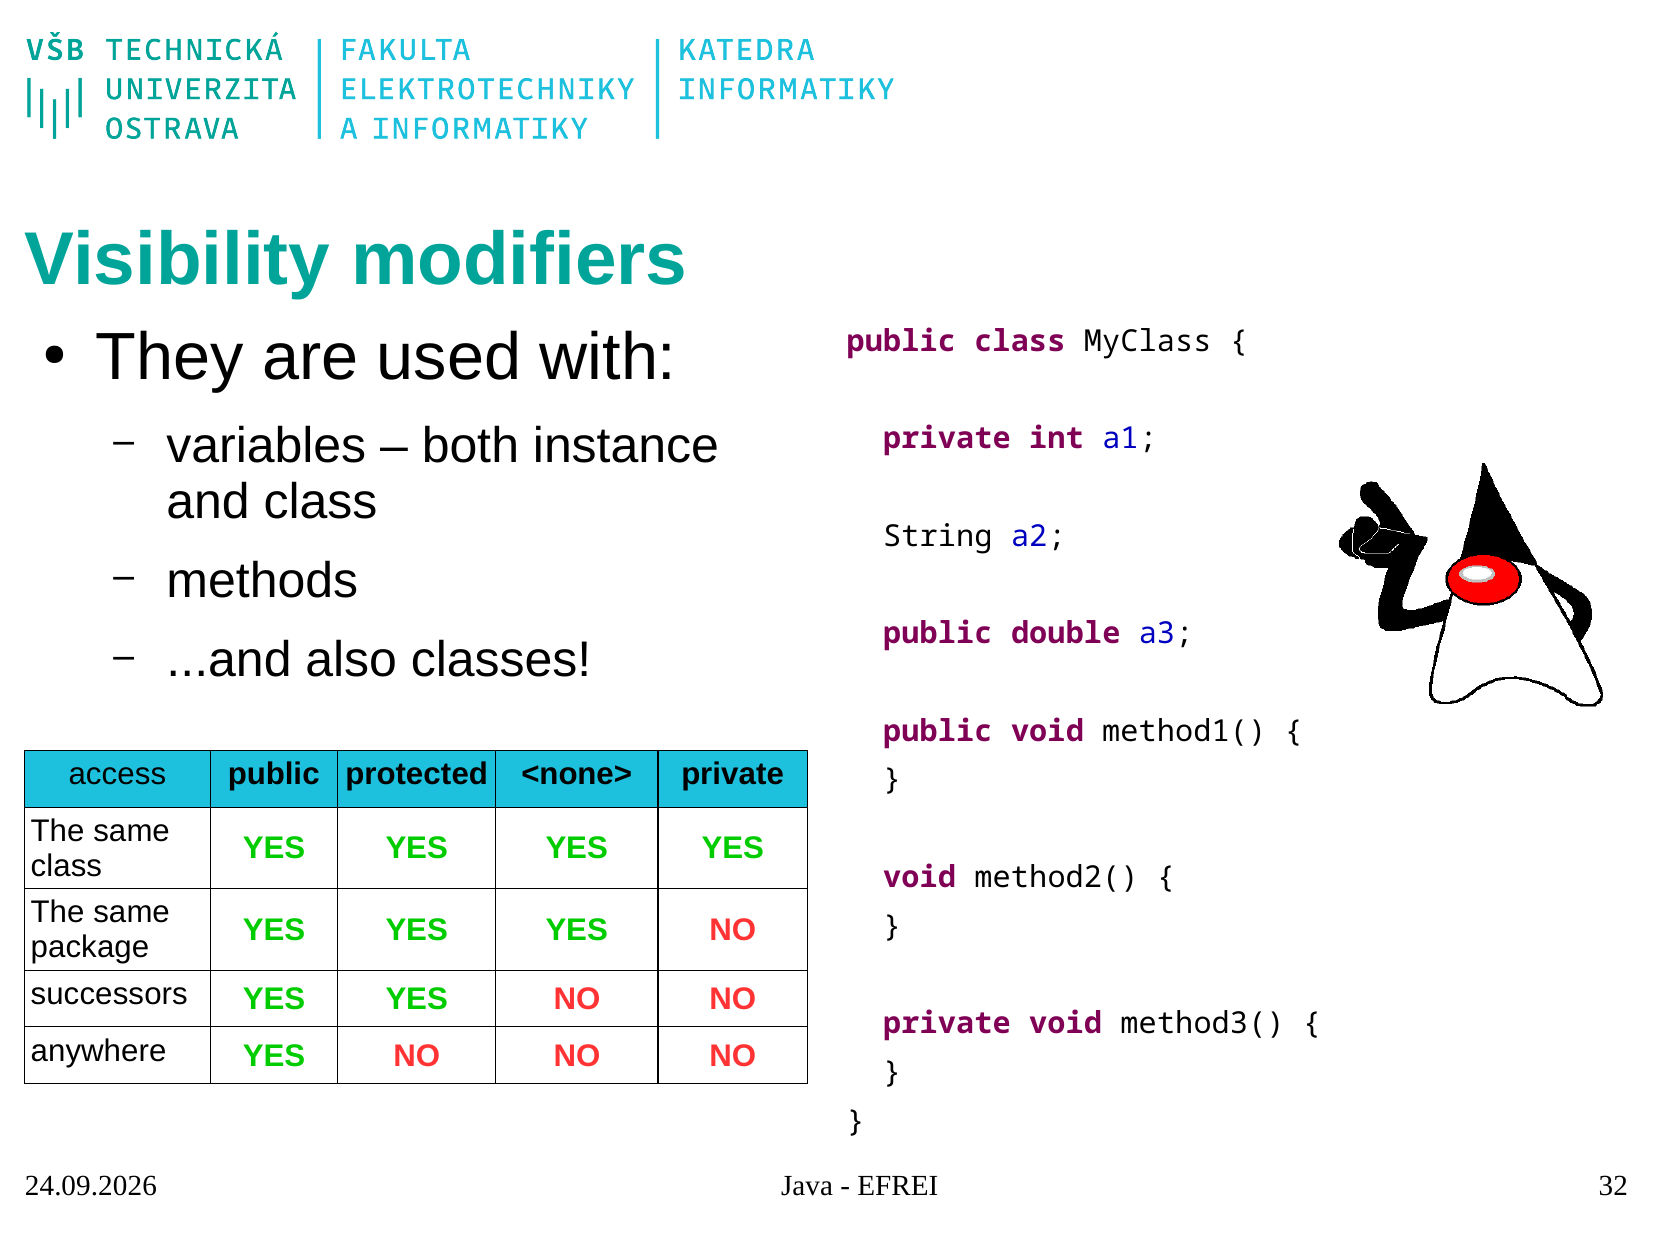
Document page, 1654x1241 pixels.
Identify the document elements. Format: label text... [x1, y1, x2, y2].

table_cell YES [338, 971, 495, 1026]
table_header access [25, 751, 210, 807]
table_cell anywhere [25, 1027, 210, 1083]
list public class MyClass { private int a1; String a2; public double a3; public void method1() { } void method2() { } private void method3() { } } [846, 318, 1630, 1146]
table_cell NO [496, 971, 657, 1026]
table_cell The same class [25, 808, 210, 888]
table_cell YES [338, 808, 495, 888]
table_cell YES [496, 889, 657, 970]
table_cell YES [496, 808, 657, 888]
table_cell successors [25, 971, 210, 1026]
list They are used with: variables – both instance and class methods ...and also classes! [24, 318, 808, 714]
table_header private [659, 751, 807, 807]
table_cell YES [211, 808, 337, 888]
table_cell YES [659, 808, 807, 888]
table_cell YES [211, 889, 337, 970]
table_header public [211, 751, 337, 807]
table_cell YES [211, 971, 337, 1026]
table_cell NO [659, 889, 807, 970]
table_cell NO [496, 1027, 657, 1083]
picture [26, 31, 894, 139]
title Visibility modifiers [24, 169, 1629, 300]
table_cell The same package [25, 889, 210, 970]
table_header <none> [496, 751, 657, 807]
table_cell NO [338, 1027, 495, 1083]
table_cell NO [659, 971, 807, 1026]
table_cell YES [338, 889, 495, 970]
table_header protected [338, 751, 495, 807]
table_cell YES [211, 1027, 337, 1083]
table_cell NO [659, 1027, 807, 1083]
